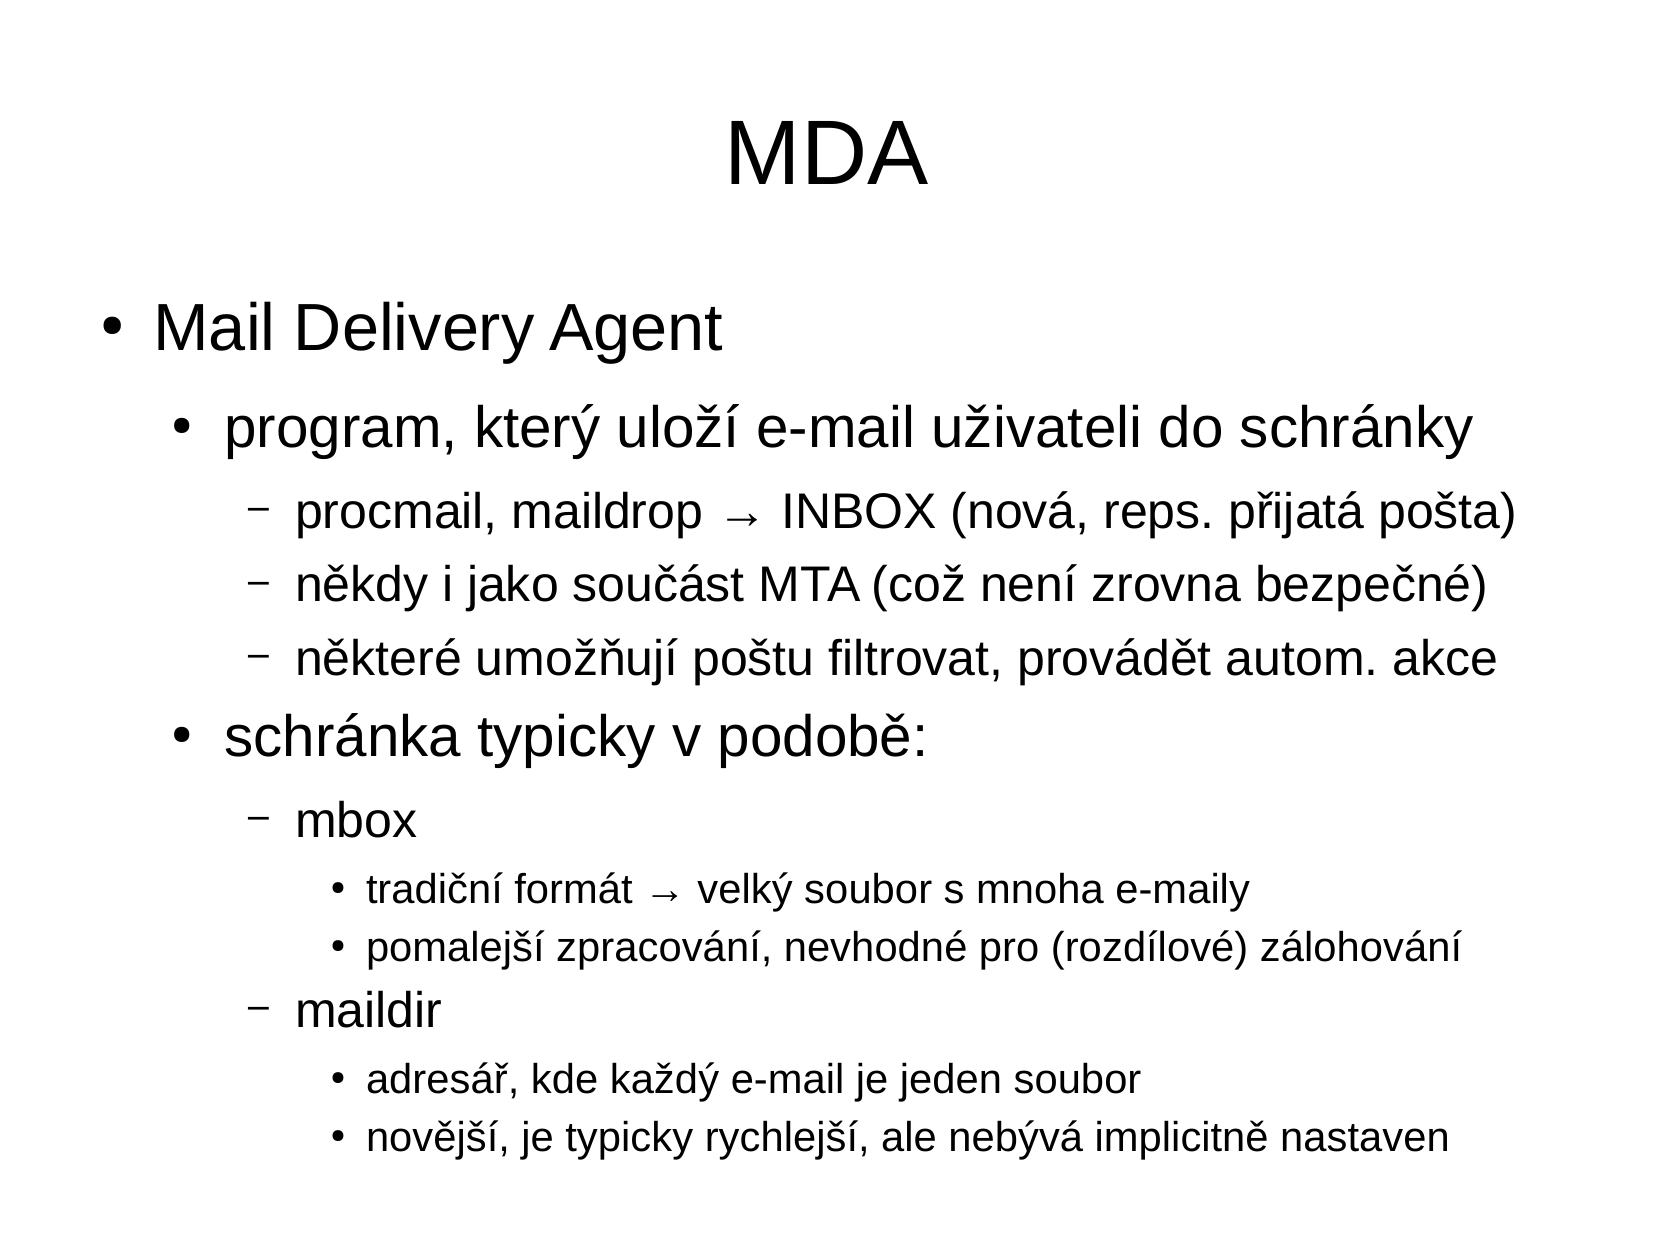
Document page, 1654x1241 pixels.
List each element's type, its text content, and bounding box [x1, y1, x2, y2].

title MDA [82, 49, 1571, 257]
list Mail Delivery Agent program, který uloží e-mail uživateli do schránky procmail, maildrop → INBOX (nová, reps. přijatá pošta) někdy i jako součást MTA (což není zrovna bezpečné) některé umožňují poštu filtrovat, provádět autom. akce schránka typicky v podobě: mbox tradiční formát → velký soubor s mnoha e-maily pomalejší zpracování, nevhodné pro (rozdílové) zálohování maildir adresář, kde každý e-mail je jeden soubor novější, je typicky rychlejší, ale nebývá implicitně nastaven [82, 290, 1571, 1161]
